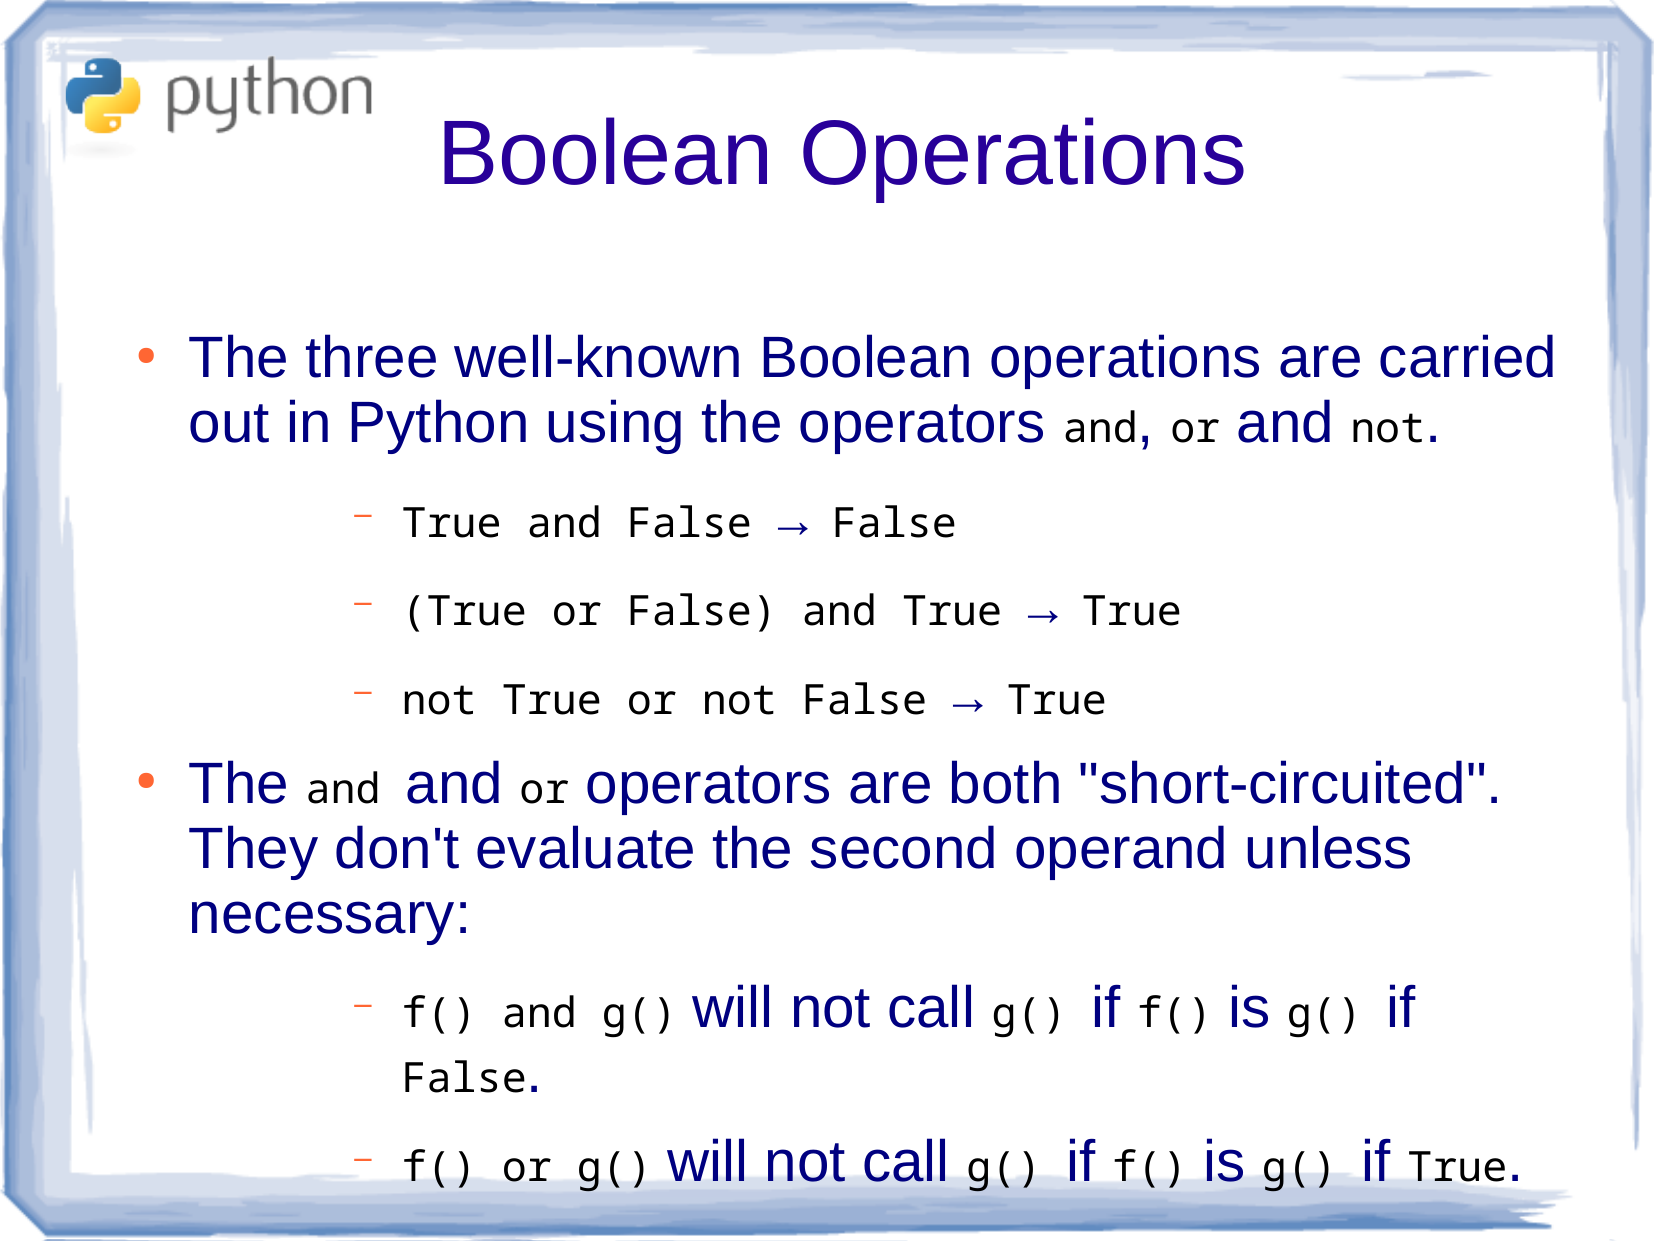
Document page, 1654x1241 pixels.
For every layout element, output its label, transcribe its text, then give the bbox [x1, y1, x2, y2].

picture [0, 0, 1654, 1241]
list The three well-known Boolean operations are carried out in Python using the operators and, or and not. True and False → False (True or False) and True → True not True or not False → True The and and or operators are both "short-circuited". They don't evaluate the second operand unless necessary: f() and g() will not call g() if f() is g() if False. f() or g() will not call g() if f() is g() if True. [118, 324, 1571, 1127]
title Boolean Operations [82, 49, 1571, 257]
